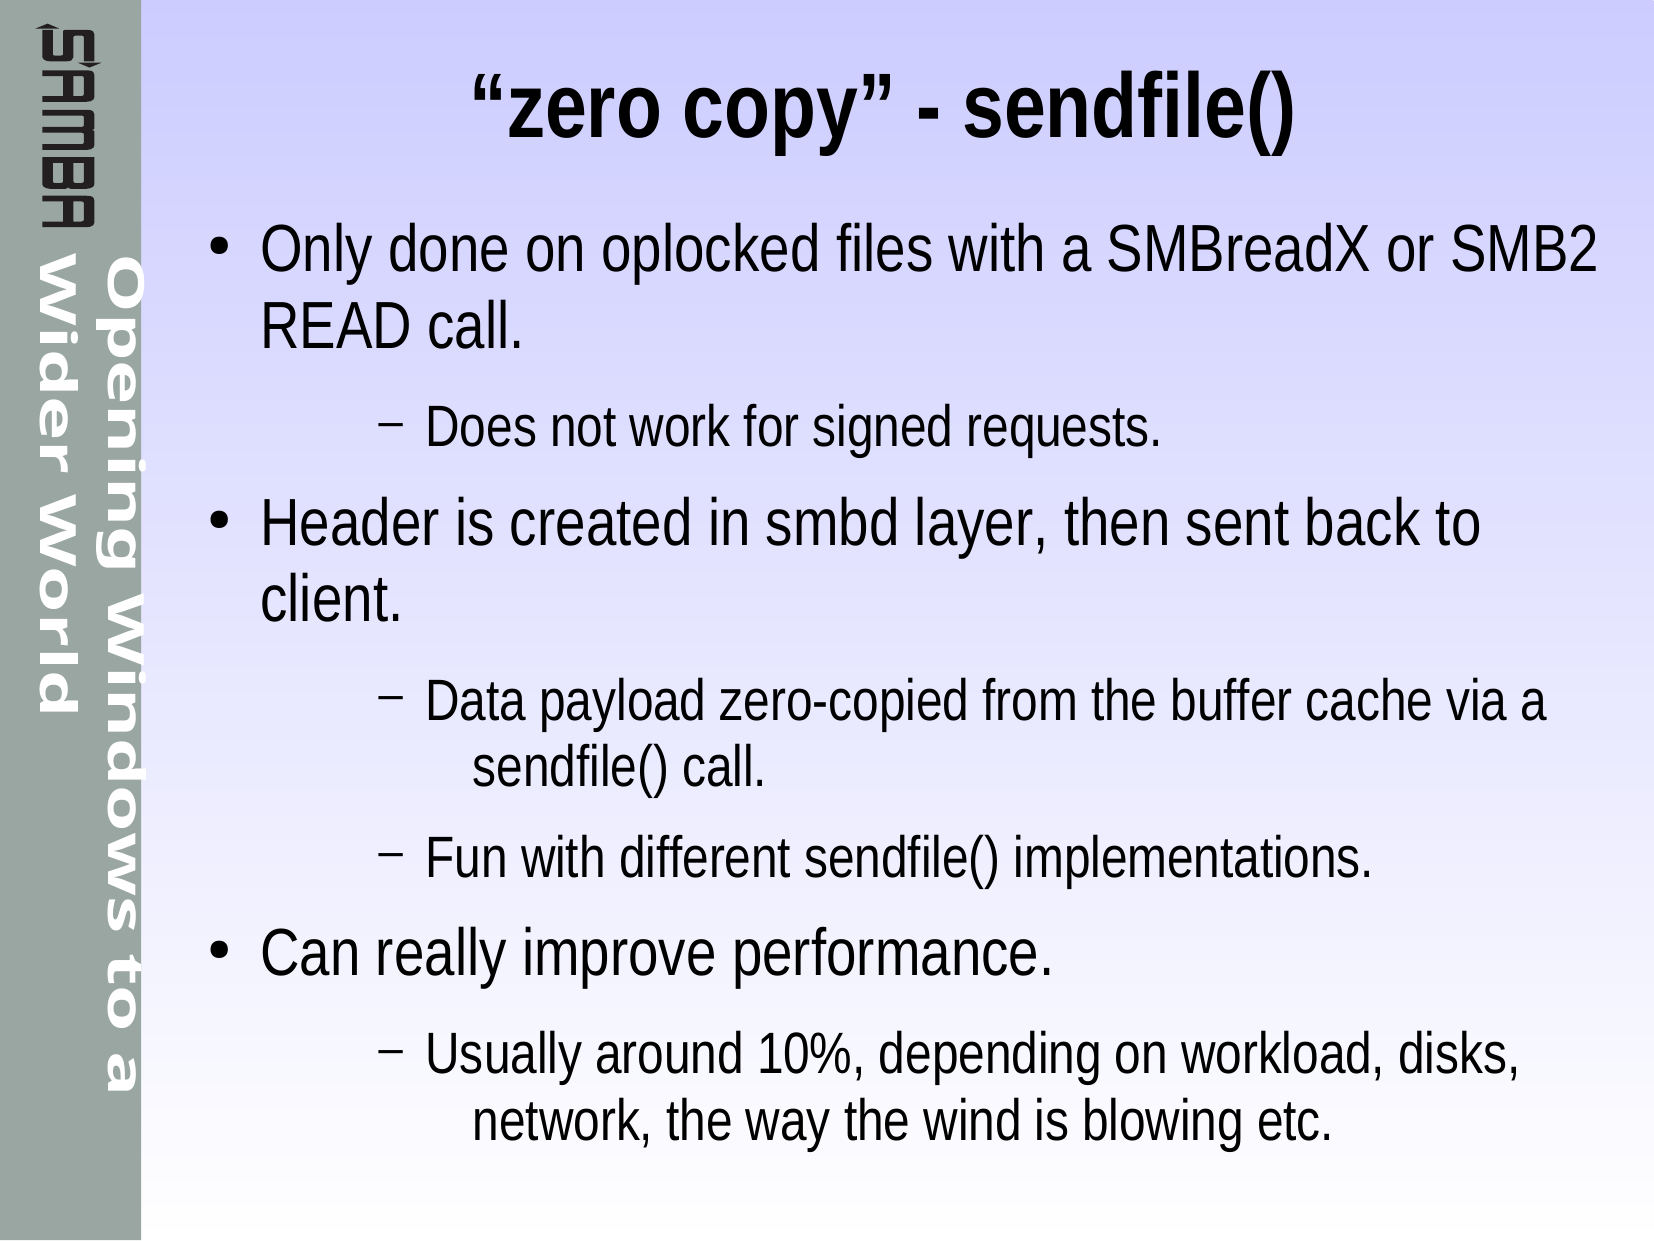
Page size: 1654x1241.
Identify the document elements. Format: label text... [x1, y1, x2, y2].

title “zero copy” - sendfile() [177, 1, 1590, 209]
list Only done on oplocked files with a SMBreadX or SMB2 READ call. Does not work for signed requests. Header is created in smbd layer, then sent back to client. Data payload zero-copied from the buffer cache via a sendfile() call. Fun with different sendfile() implementations. Can really improve performance. Usually around 10%, depending on workload, disks, network, the way the wind is blowing etc. [189, 209, 1602, 1143]
